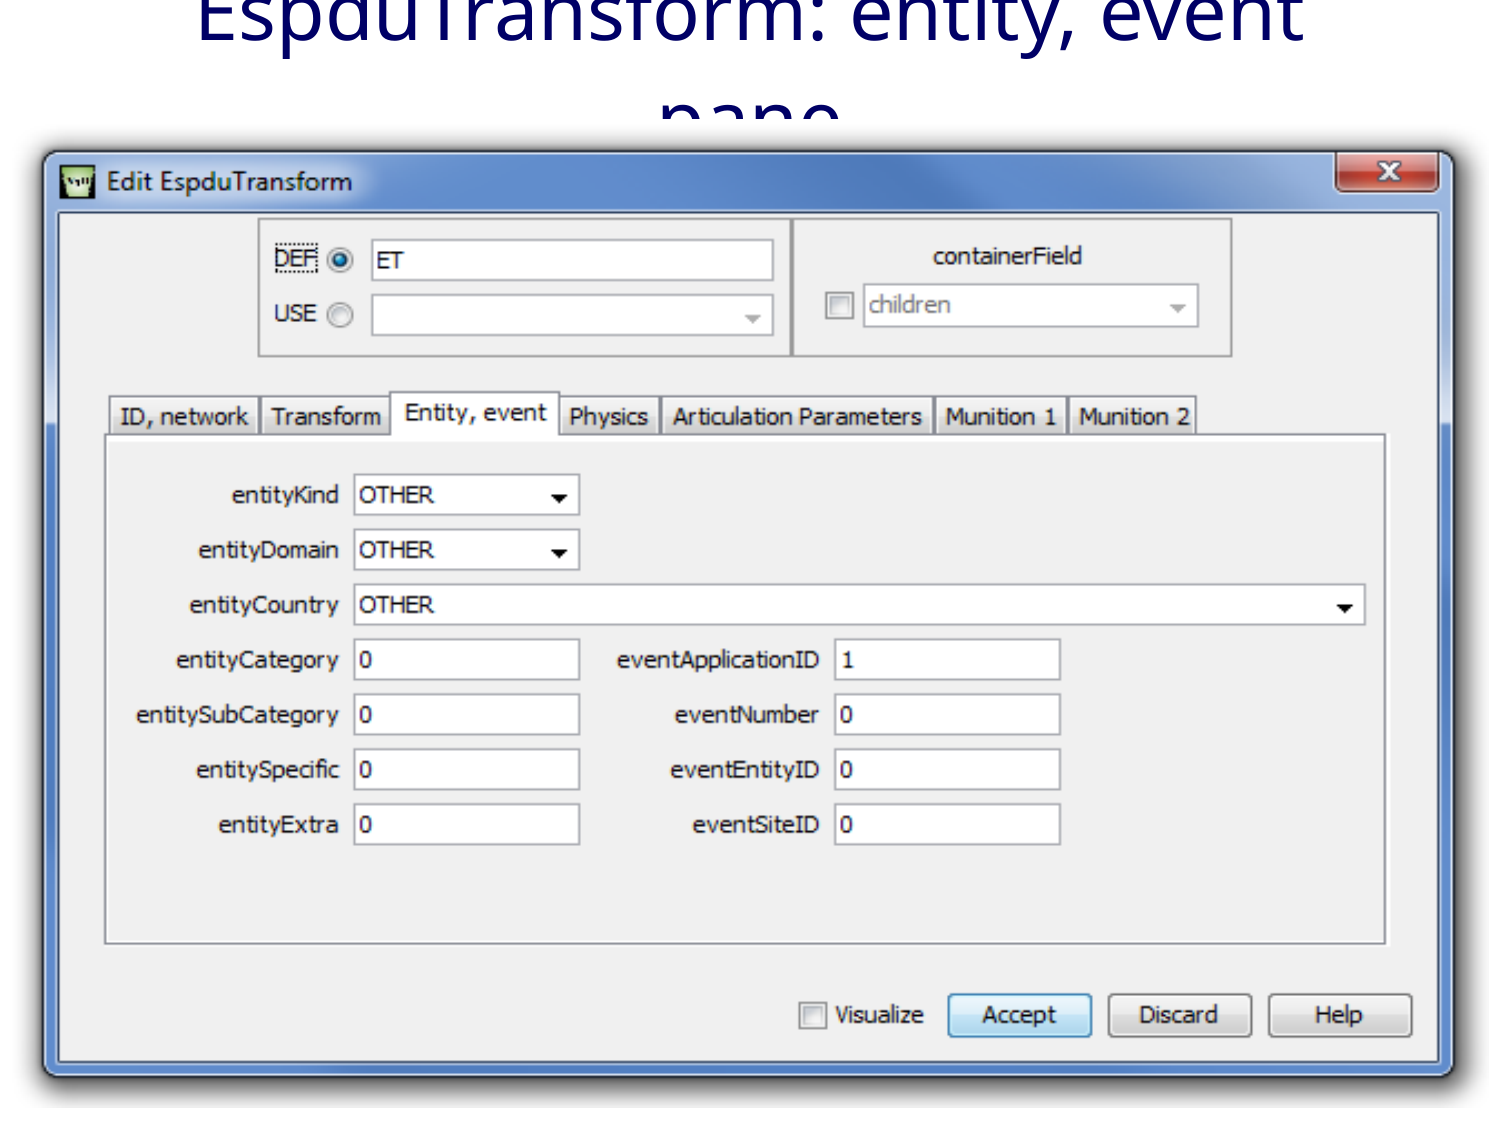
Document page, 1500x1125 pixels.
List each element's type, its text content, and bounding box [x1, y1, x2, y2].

title EspduTransform: entity, event pane [112, 2, 1388, 119]
picture [9, 119, 1489, 1108]
